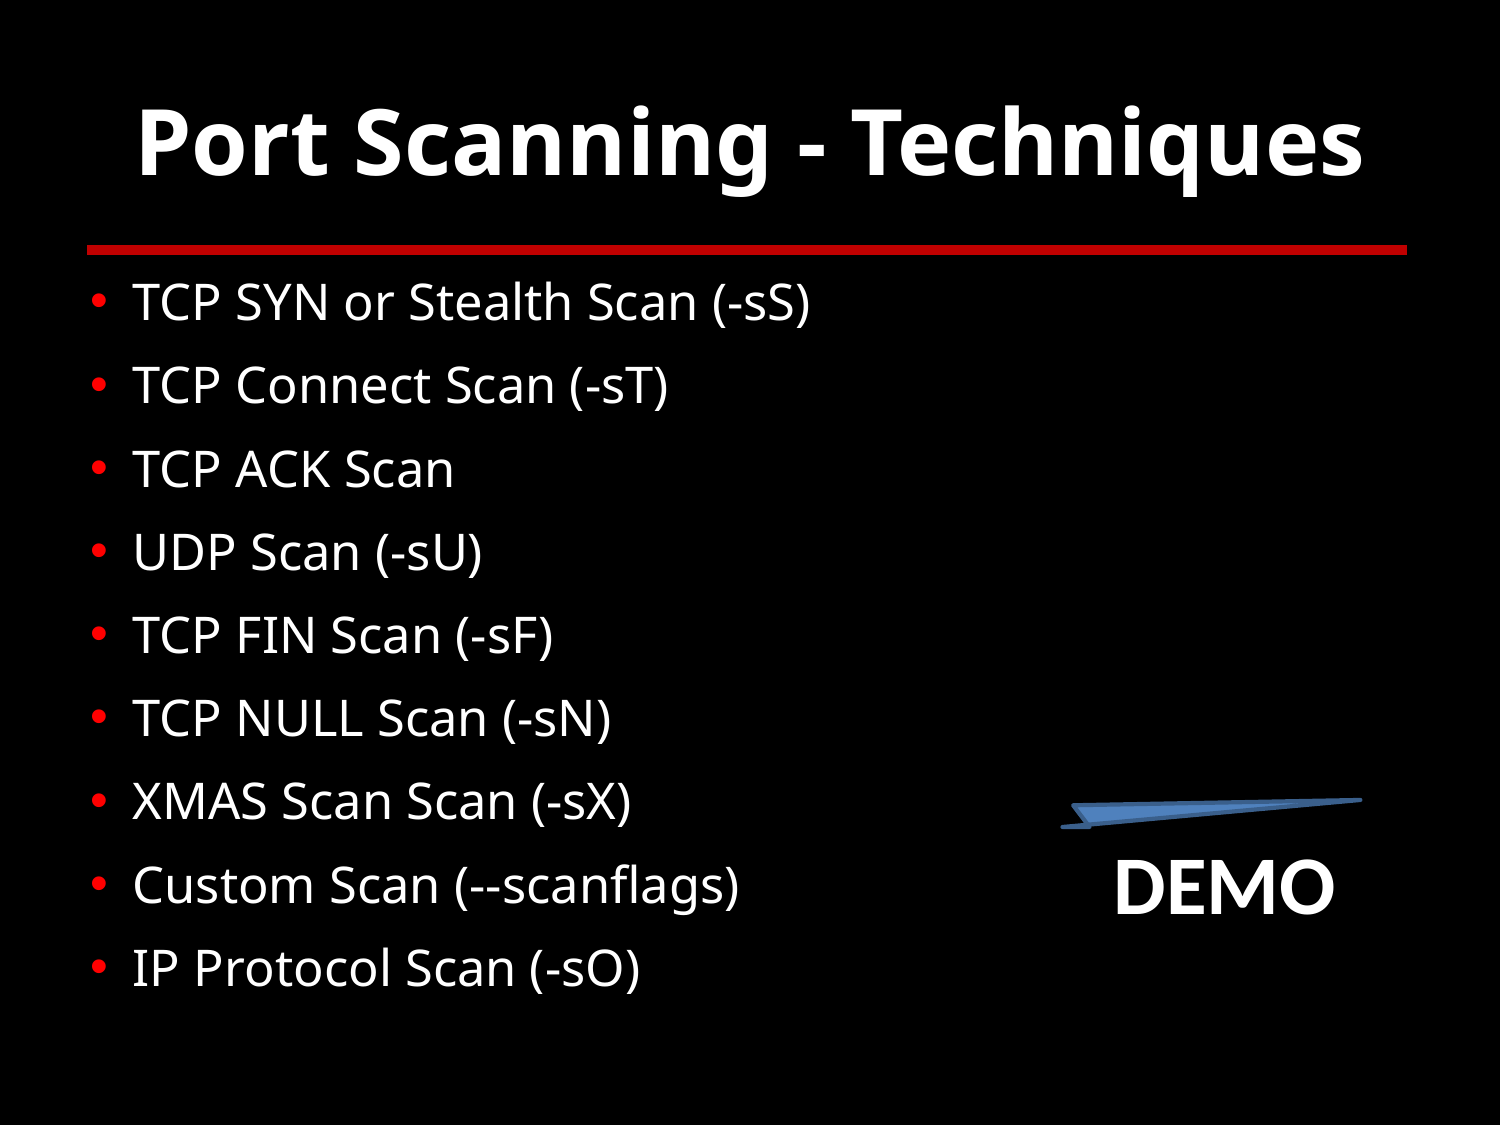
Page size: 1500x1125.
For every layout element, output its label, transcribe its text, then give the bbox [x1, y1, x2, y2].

text_box DEMO [1062, 799, 1361, 828]
title Port Scanning - Techniques [75, 45, 1425, 233]
list TCP SYN or Stealth Scan (-sS) TCP Connect Scan (-sT) TCP ACK Scan UDP Scan (-sU) TCP FIN Scan (-sF) TCP NULL Scan (-sN) XMAS Scan Scan (-sX) Custom Scan (--scanflags) IP Protocol Scan (-sO) [75, 262, 1425, 1005]
